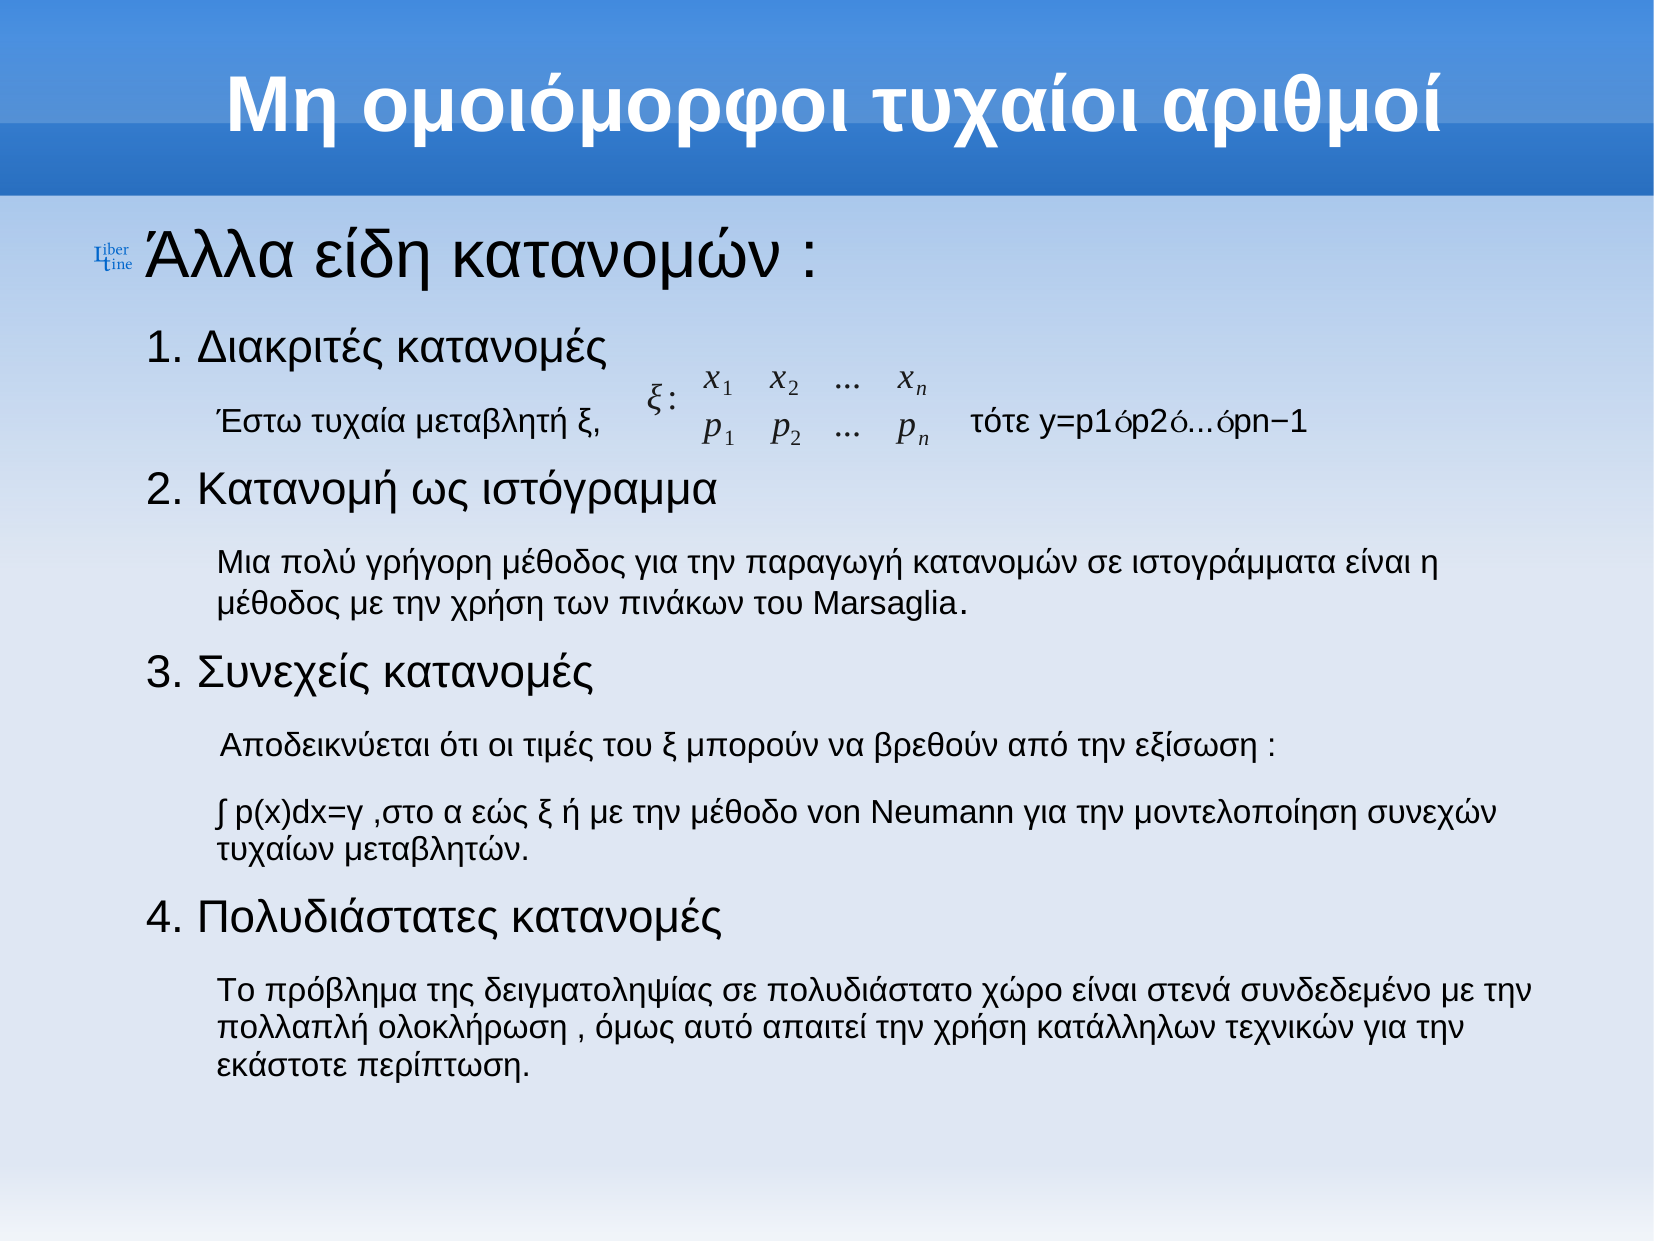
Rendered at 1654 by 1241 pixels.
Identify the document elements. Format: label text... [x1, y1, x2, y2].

picture [0, 0, 1654, 1241]
list Άλλα είδη κατανομών : 1. Διακριτές κατανομές Έστω τυχαία μεταβλητή ξ, τότε y=p1p2...pn−1 2. Κατανομή ως ιστόγραμμα Μια πολύ γρήγορη μέθοδος για την παραγωγή κατανομών σε ιστογράμματα είναι η μέθοδος με την χρήση των πινάκων του Marsaglia. 3. Συνεχείς κατανομές Αποδεικνύεται ότι οι τιμές του ξ μπορούν να βρεθούν από την εξίσωση : ∫ p(x)dx=γ ,στο α εώς ξ ή με την μέθοδο von Neumann για την μοντελοποίηση συνεχών τυχαίων μεταβλητών. 4. Πολυδιάστατες κατανομές Το πρόβλημα της δειγματοληψίας σε πολυδιάστατο χώρο είναι στενά συνδεδεμένο με την πολλαπλή ολοκλήρωση , όμως αυτό απαιτεί την χρήση κατάλληλων τεχνικών για την εκάστοτε περίπτωση. [75, 216, 1564, 1084]
title Μη ομοιόμορφοι τυχαίοι αριθμοί [76, 7, 1565, 200]
chart [637, 352, 938, 451]
